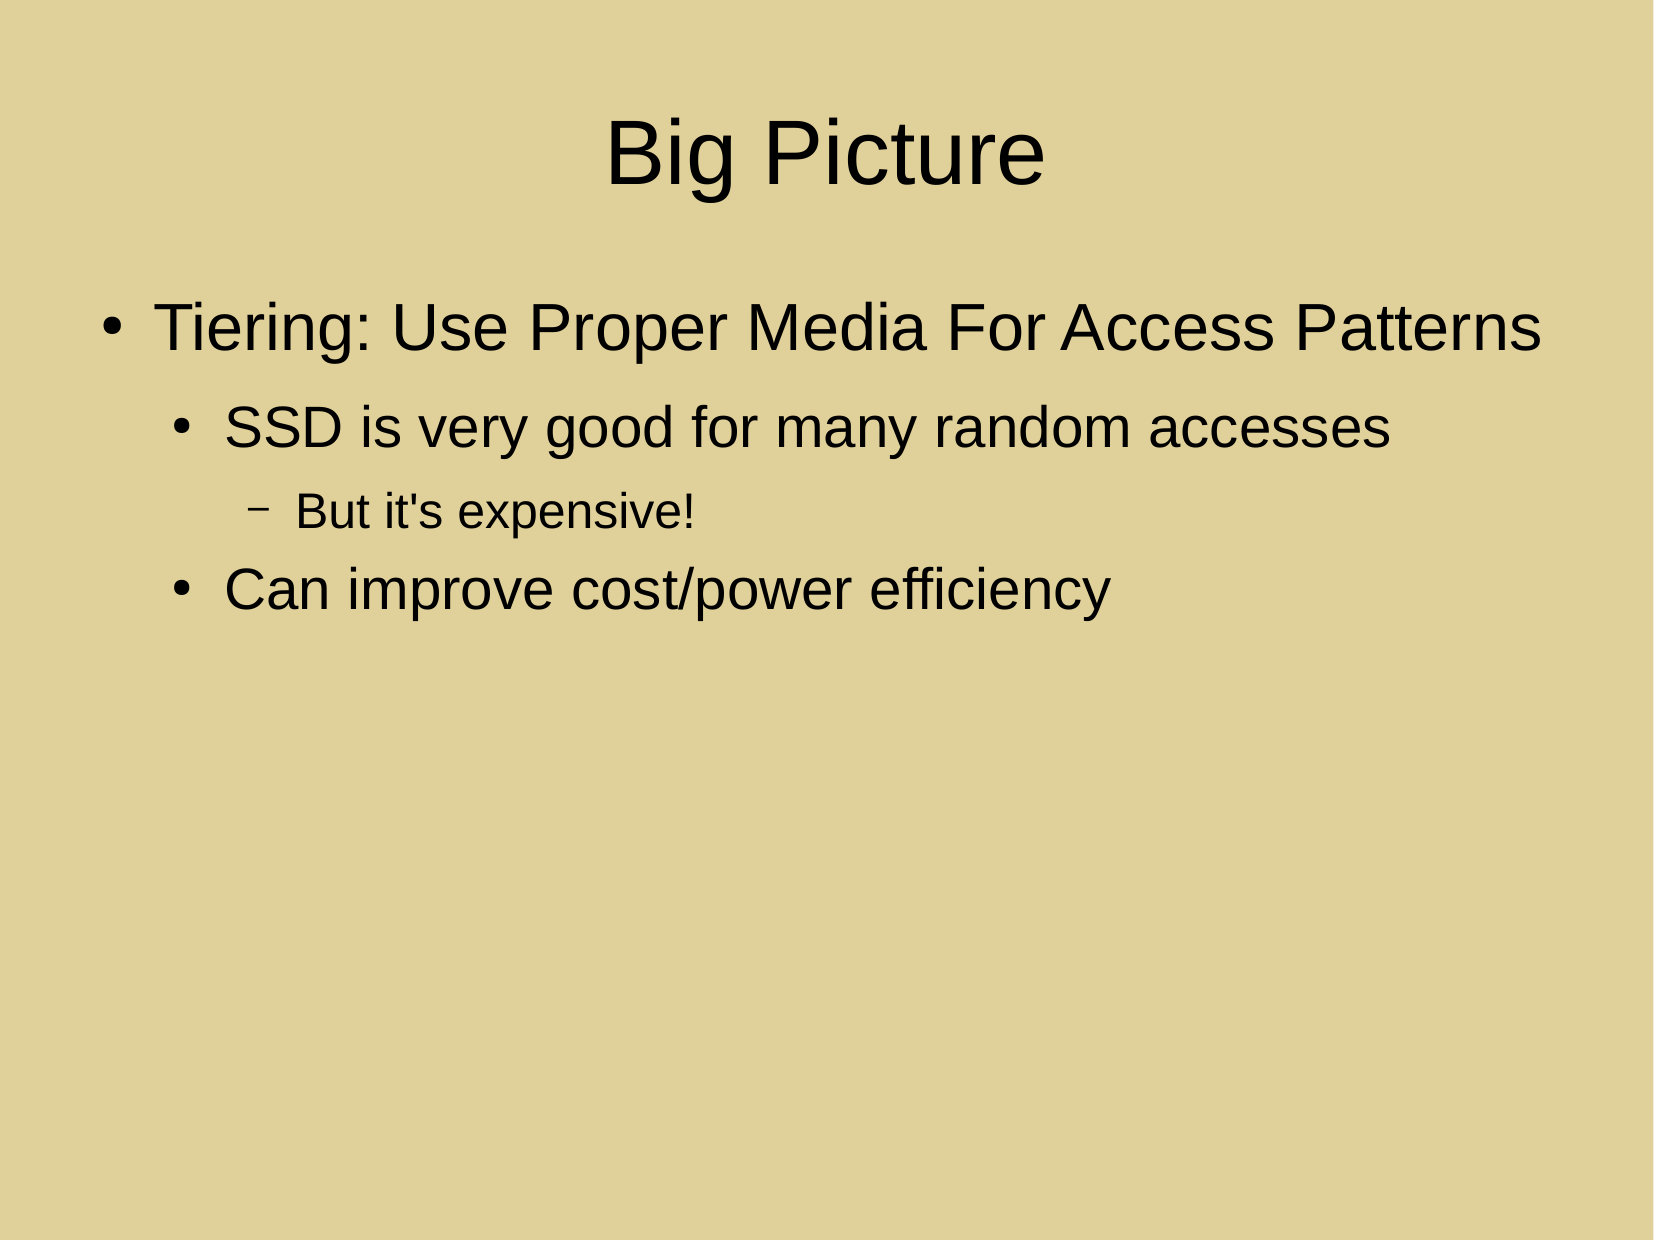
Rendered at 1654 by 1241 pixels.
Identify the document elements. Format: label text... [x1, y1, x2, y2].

list Tiering: Use Proper Media For Access Patterns SSD is very good for many random accesses But it's expensive! Can improve cost/power efficiency [82, 290, 1571, 1109]
title Big Picture [82, 49, 1571, 257]
